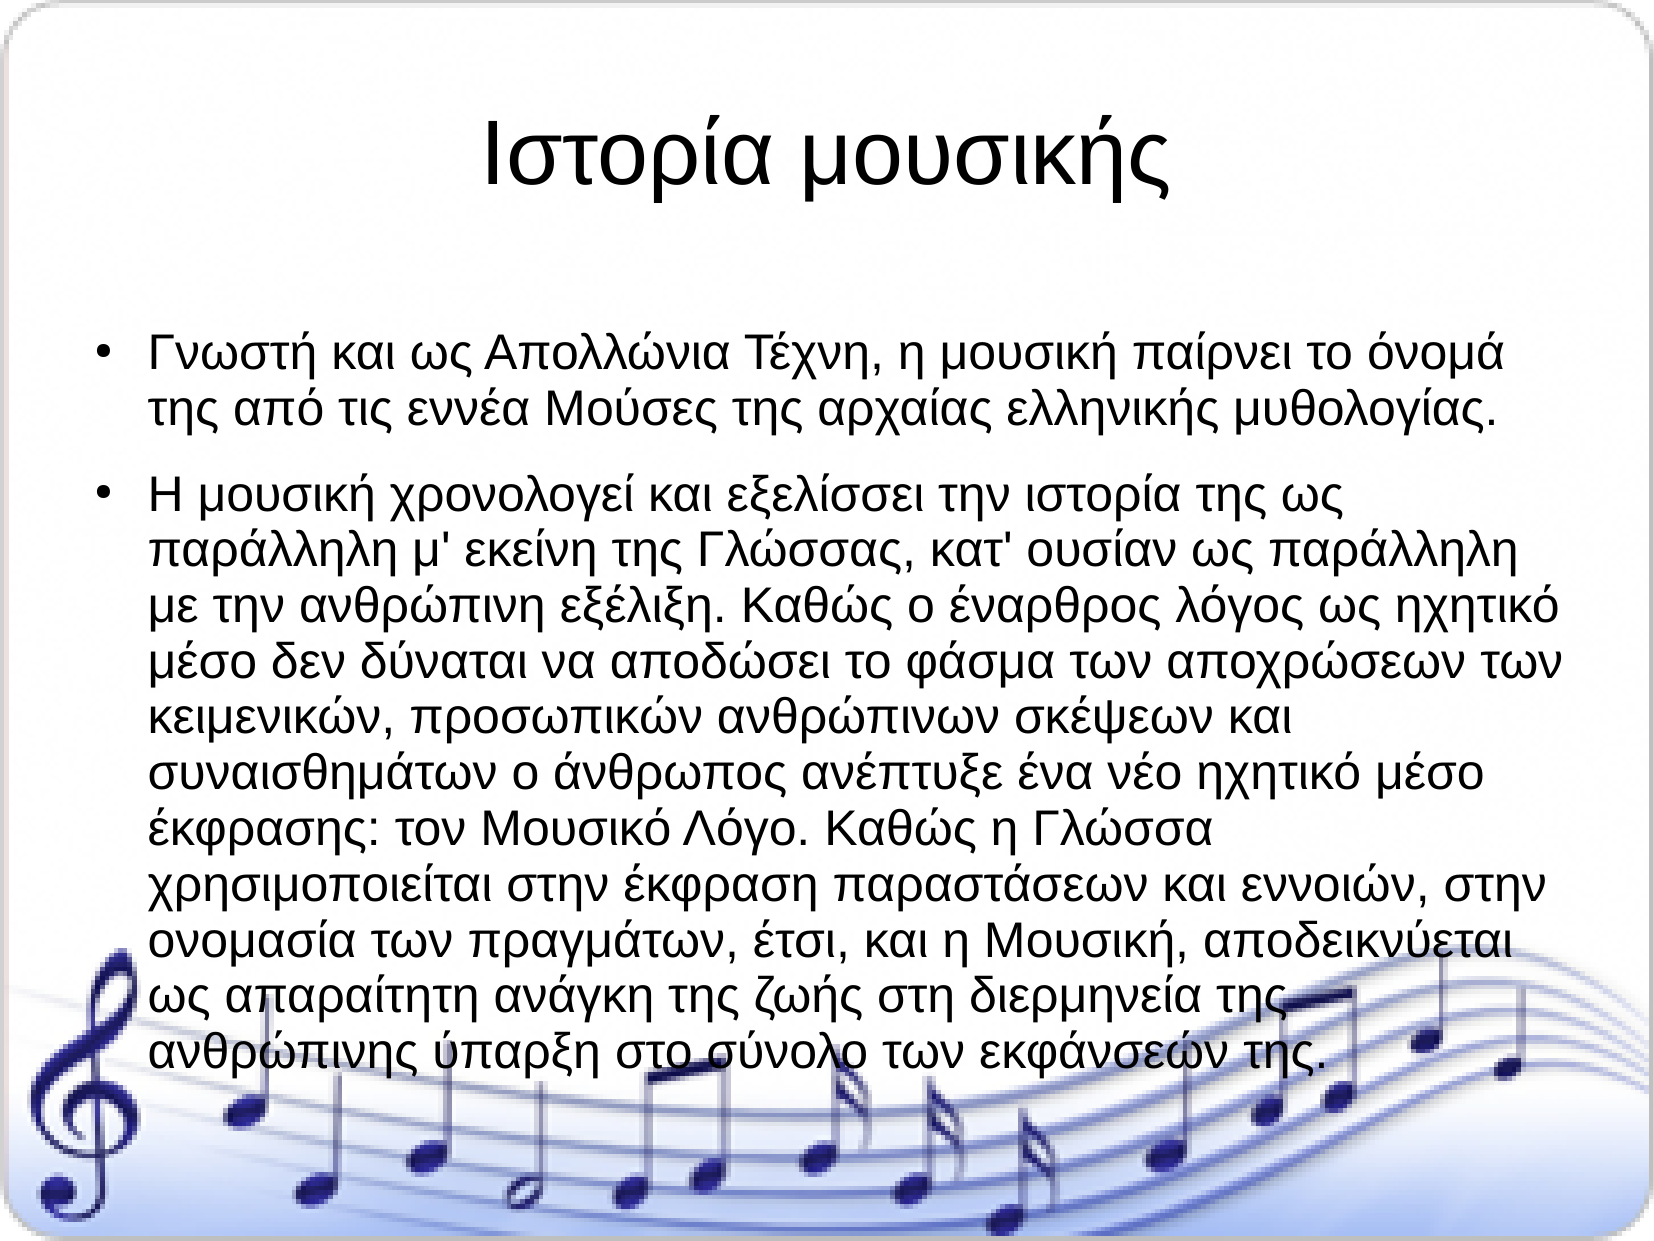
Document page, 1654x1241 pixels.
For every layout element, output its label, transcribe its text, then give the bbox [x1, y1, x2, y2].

list Γνωστή και ως Απολλώνια Τέχνη, η μουσική παίρνει το όνομά της από τις εννέα Μούσες της αρχαίας ελληνικής μυθολογίας. Η μουσική χρονολογεί και εξελίσσει την ιστορία της ως παράλληλη μ' εκείνη της Γλώσσας, κατ' ουσίαν ως παράλληλη με την ανθρώπινη εξέλιξη. Καθώς ο έναρθρος λόγος ως ηχητικό μέσο δεν δύναται να αποδώσει το φάσμα των αποχρώσεων των κειμενικών, προσωπικών ανθρώπινων σκέψεων και συναισθημάτων ο άνθρωπος ανέπτυξε ένα νέο ηχητικό μέσο έκφρασης: τον Μουσικό Λόγο. Καθώς η Γλώσσα χρησιμοποιείται στην έκφραση παραστάσεων και εννοιών, στην ονομασία των πραγμάτων, έτσι, και η Μουσική, αποδεικνύεται ως απαραίτητη ανάγκη της ζωής στη διερμηνεία της ανθρώπινης ύπαρξη στο σύνολο των εκφάνσεών της. [76, 324, 1565, 1144]
title Ιστορία μουσικής [82, 49, 1571, 257]
picture [0, 0, 1654, 1241]
